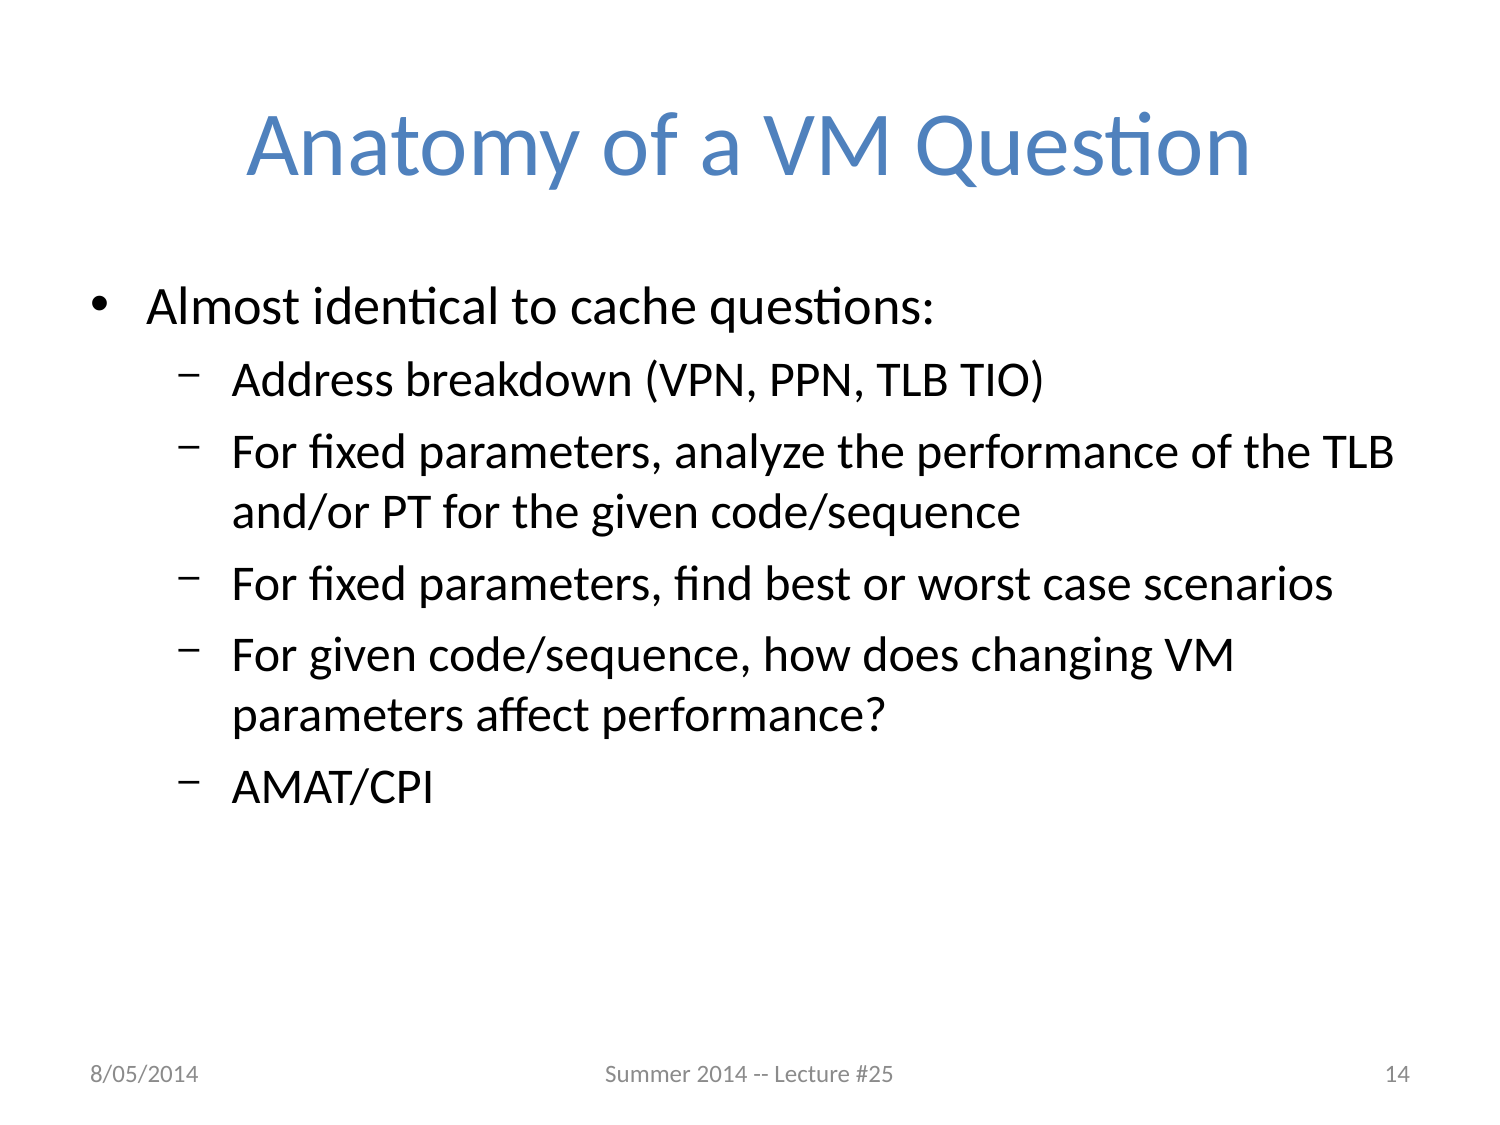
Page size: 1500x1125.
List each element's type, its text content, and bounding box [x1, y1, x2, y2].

slide_number 8/05/2014 [75, 1042, 425, 1103]
footer Summer 2014 -- Lecture #25 [512, 1042, 988, 1103]
slide_number <number> [1074, 1042, 1425, 1103]
list Almost identical to cache questions: Address breakdown (VPN, PPN, TLB TIO) For fixed parameters, analyze the performance of the TLB and/or PT for the given code/sequence For fixed parameters, find best or worst case scenarios For given code/sequence, how does changing VM parameters affect performance? AMAT/CPI [75, 262, 1425, 1073]
title Anatomy of a VM Question [75, 45, 1425, 233]
